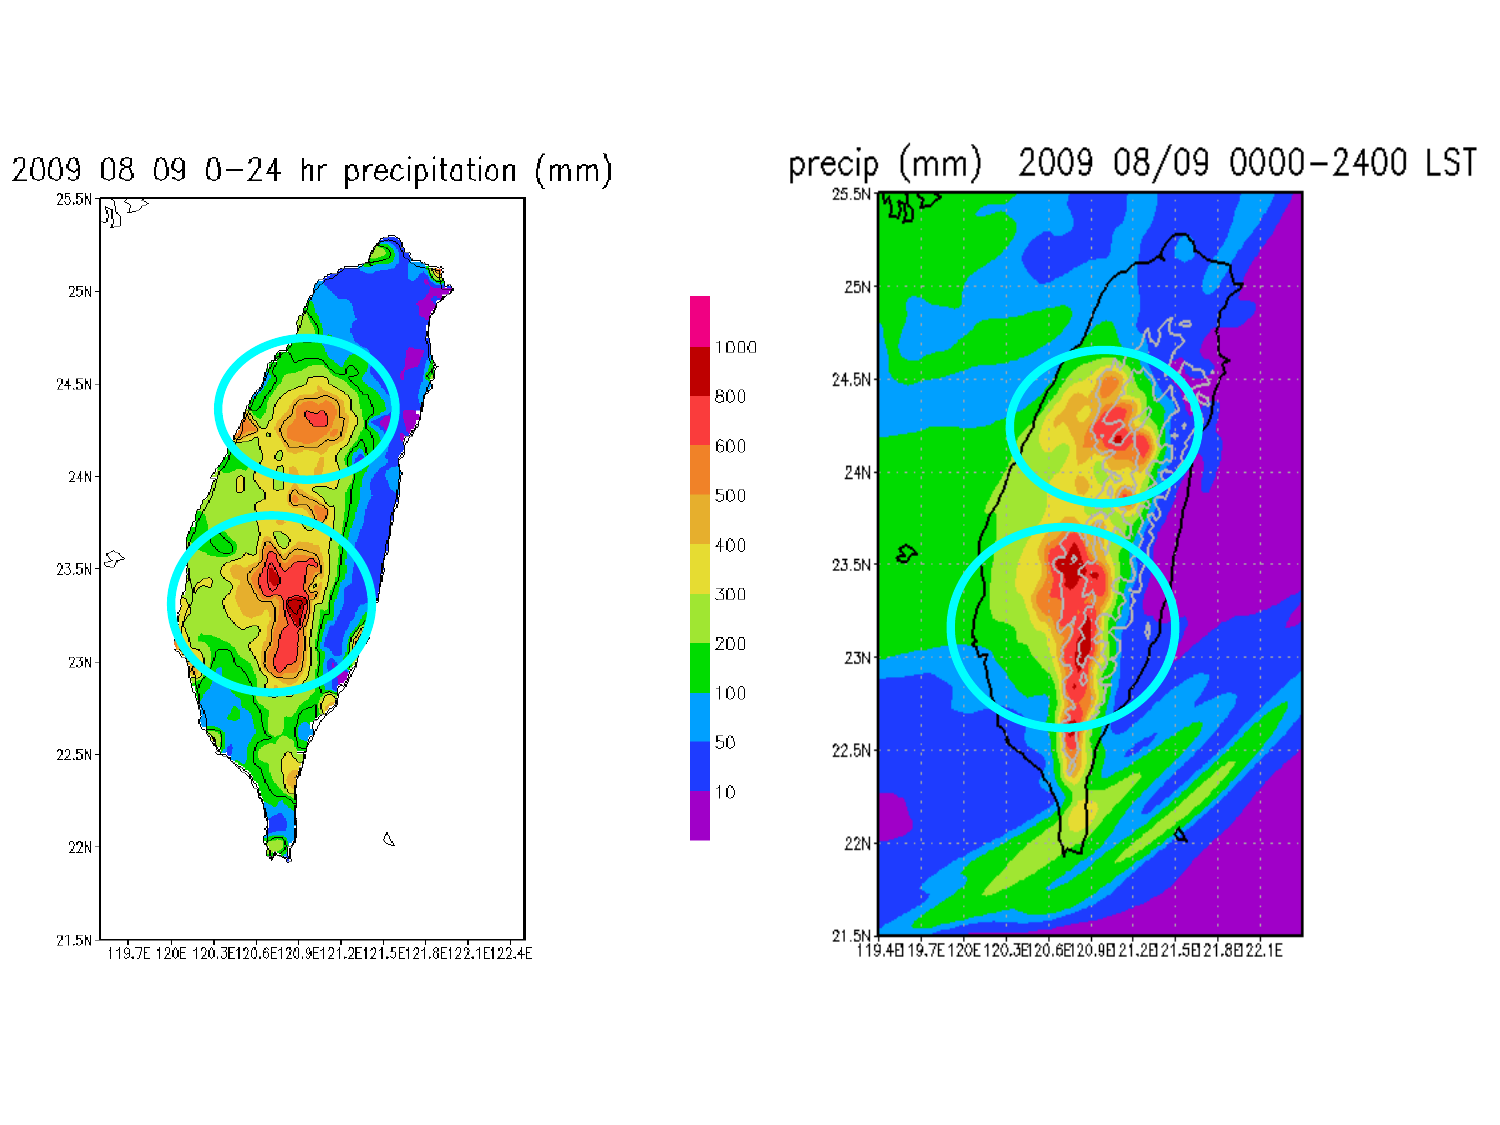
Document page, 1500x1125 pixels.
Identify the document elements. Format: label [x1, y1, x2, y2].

picture [785, 113, 1482, 1014]
picture [5, 148, 766, 988]
